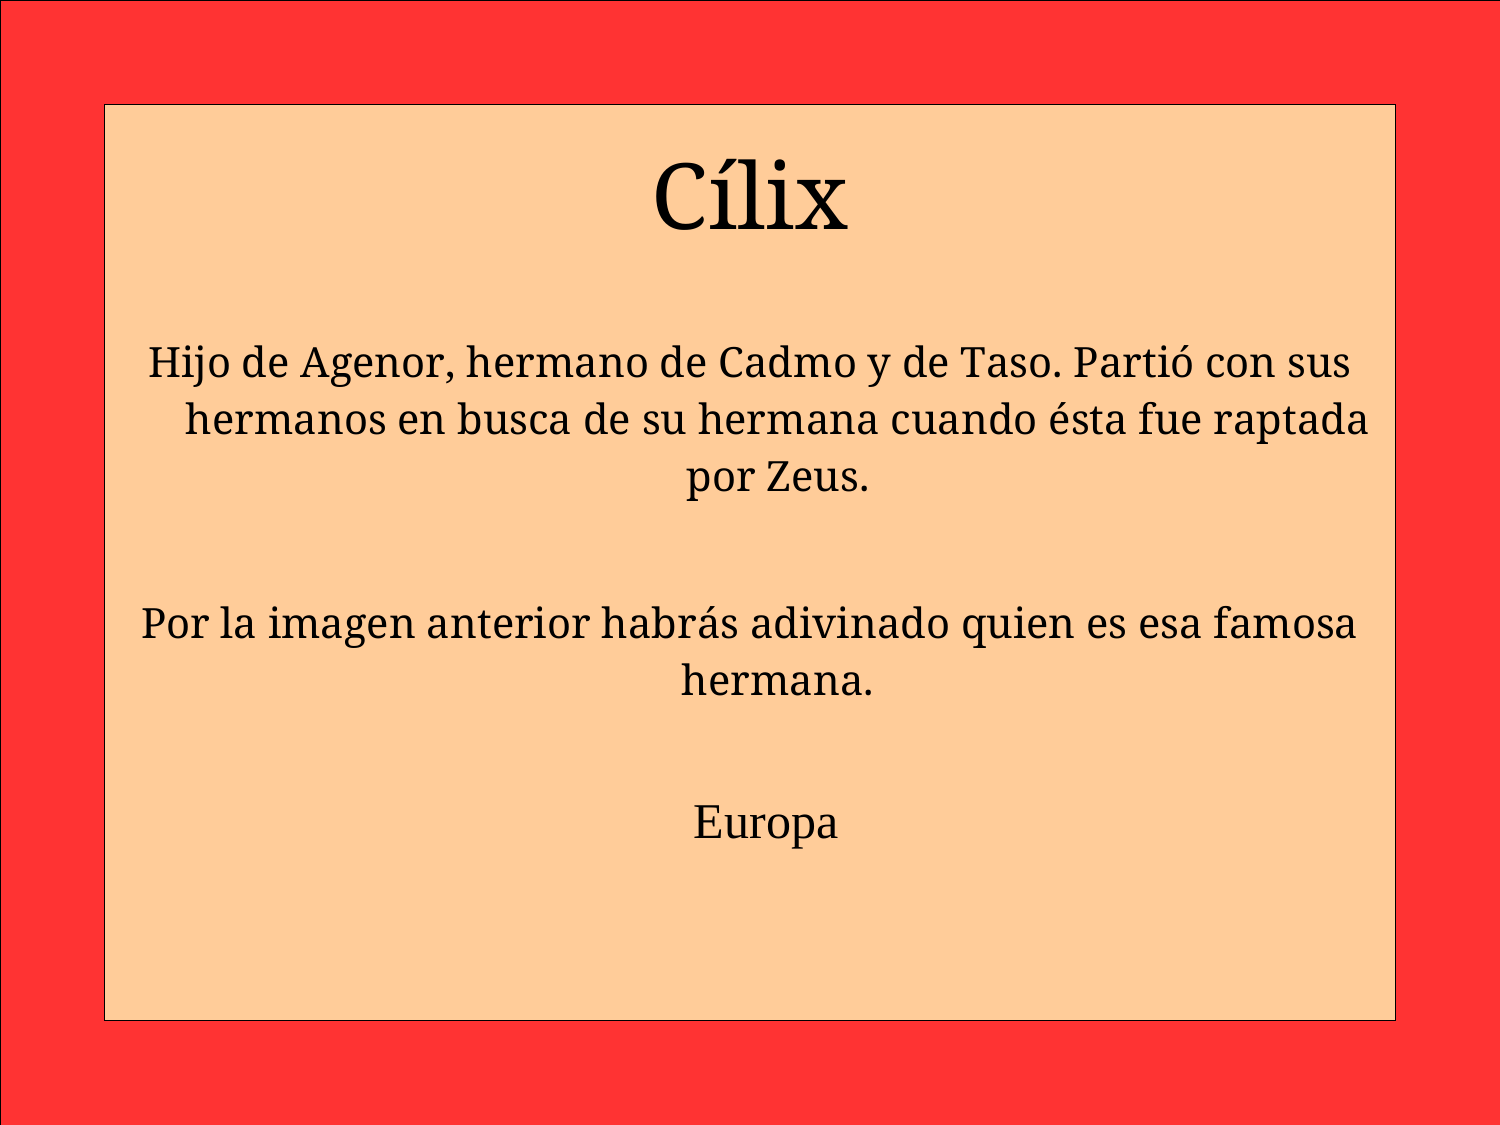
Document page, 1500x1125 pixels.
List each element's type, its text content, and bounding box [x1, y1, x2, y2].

title Cílix [112, 105, 1388, 288]
list Hijo de Agenor, hermano de Cadmo y de Taso. Partió con sus hermanos en busca de su hermana cuando ésta fue raptada por Zeus. Por la imagen anterior habrás adivinado quien es esa famosa hermana. [112, 324, 1388, 1001]
text_box [0, 0, 1500, 1125]
text_box Europa [679, 786, 1477, 857]
